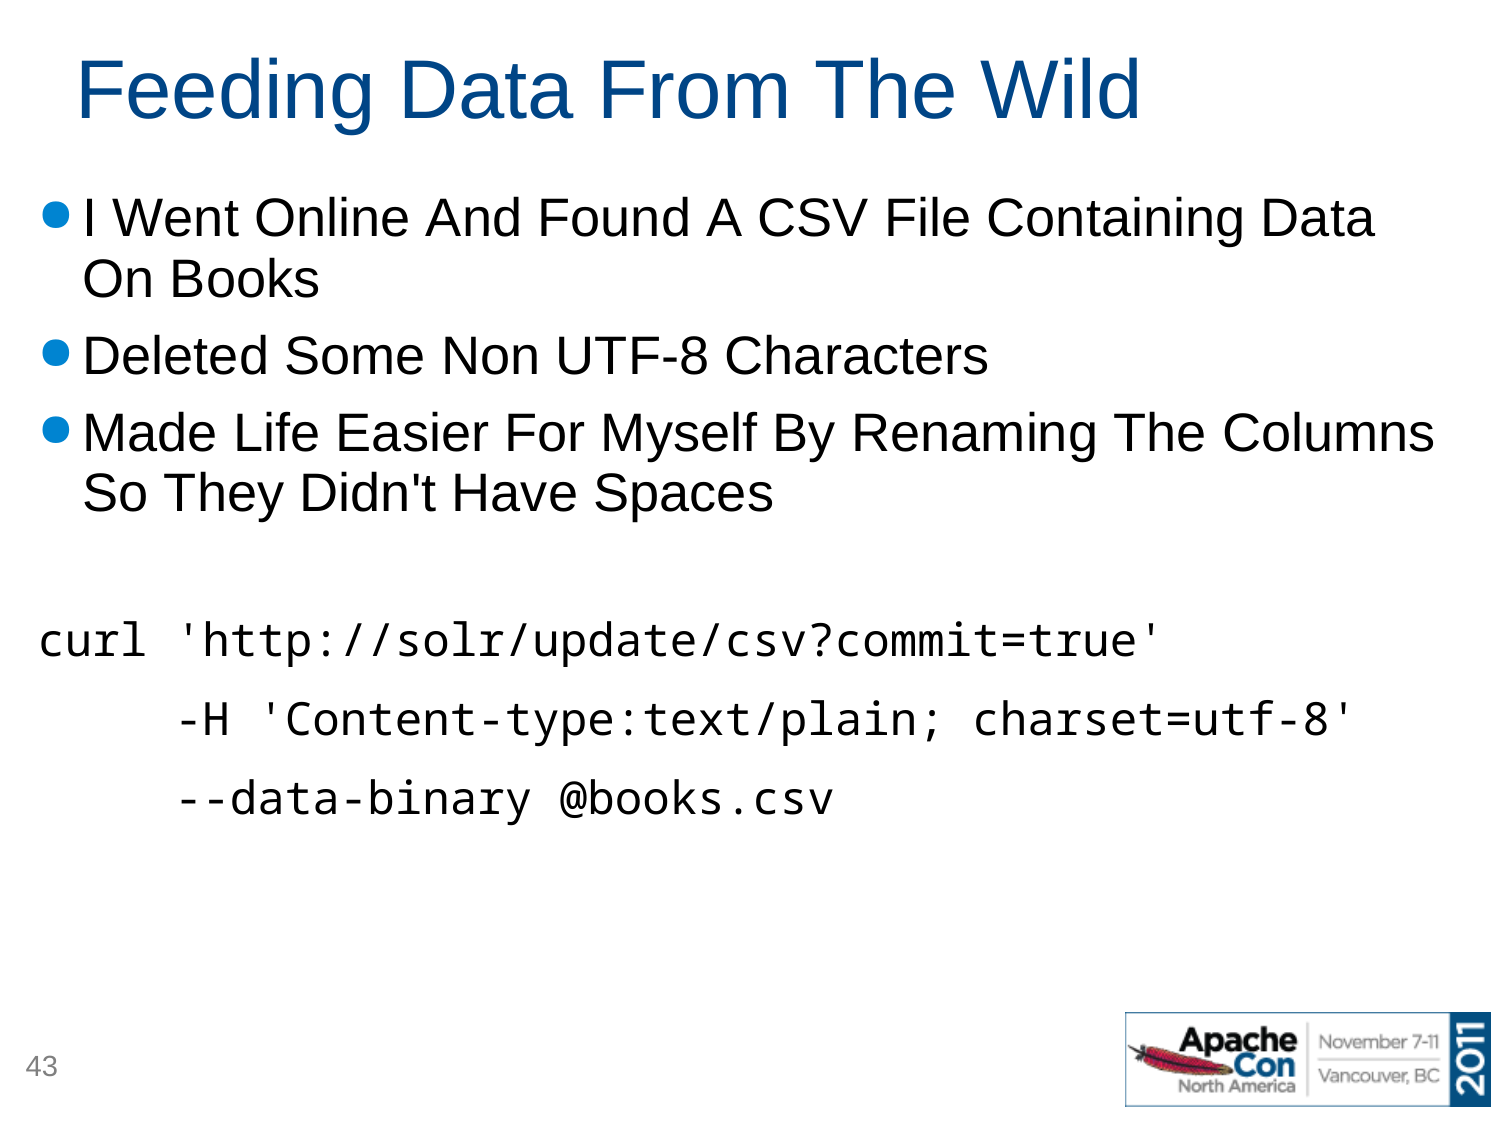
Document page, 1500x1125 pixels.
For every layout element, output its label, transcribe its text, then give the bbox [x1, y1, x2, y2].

list I Went Online And Found A CSV File Containing Data On Books Deleted Some Non UTF-8 Characters Made Life Easier For Myself By Renaming The Columns So They Didn't Have Spaces curl 'http://solr/update/csv?commit=true' -H 'Content-type:text/plain; charset=utf-8' --data-binary @books.csv [37, 187, 1463, 1006]
picture [1125, 1012, 1491, 1107]
title Feeding Data From The Wild [75, 0, 1425, 181]
